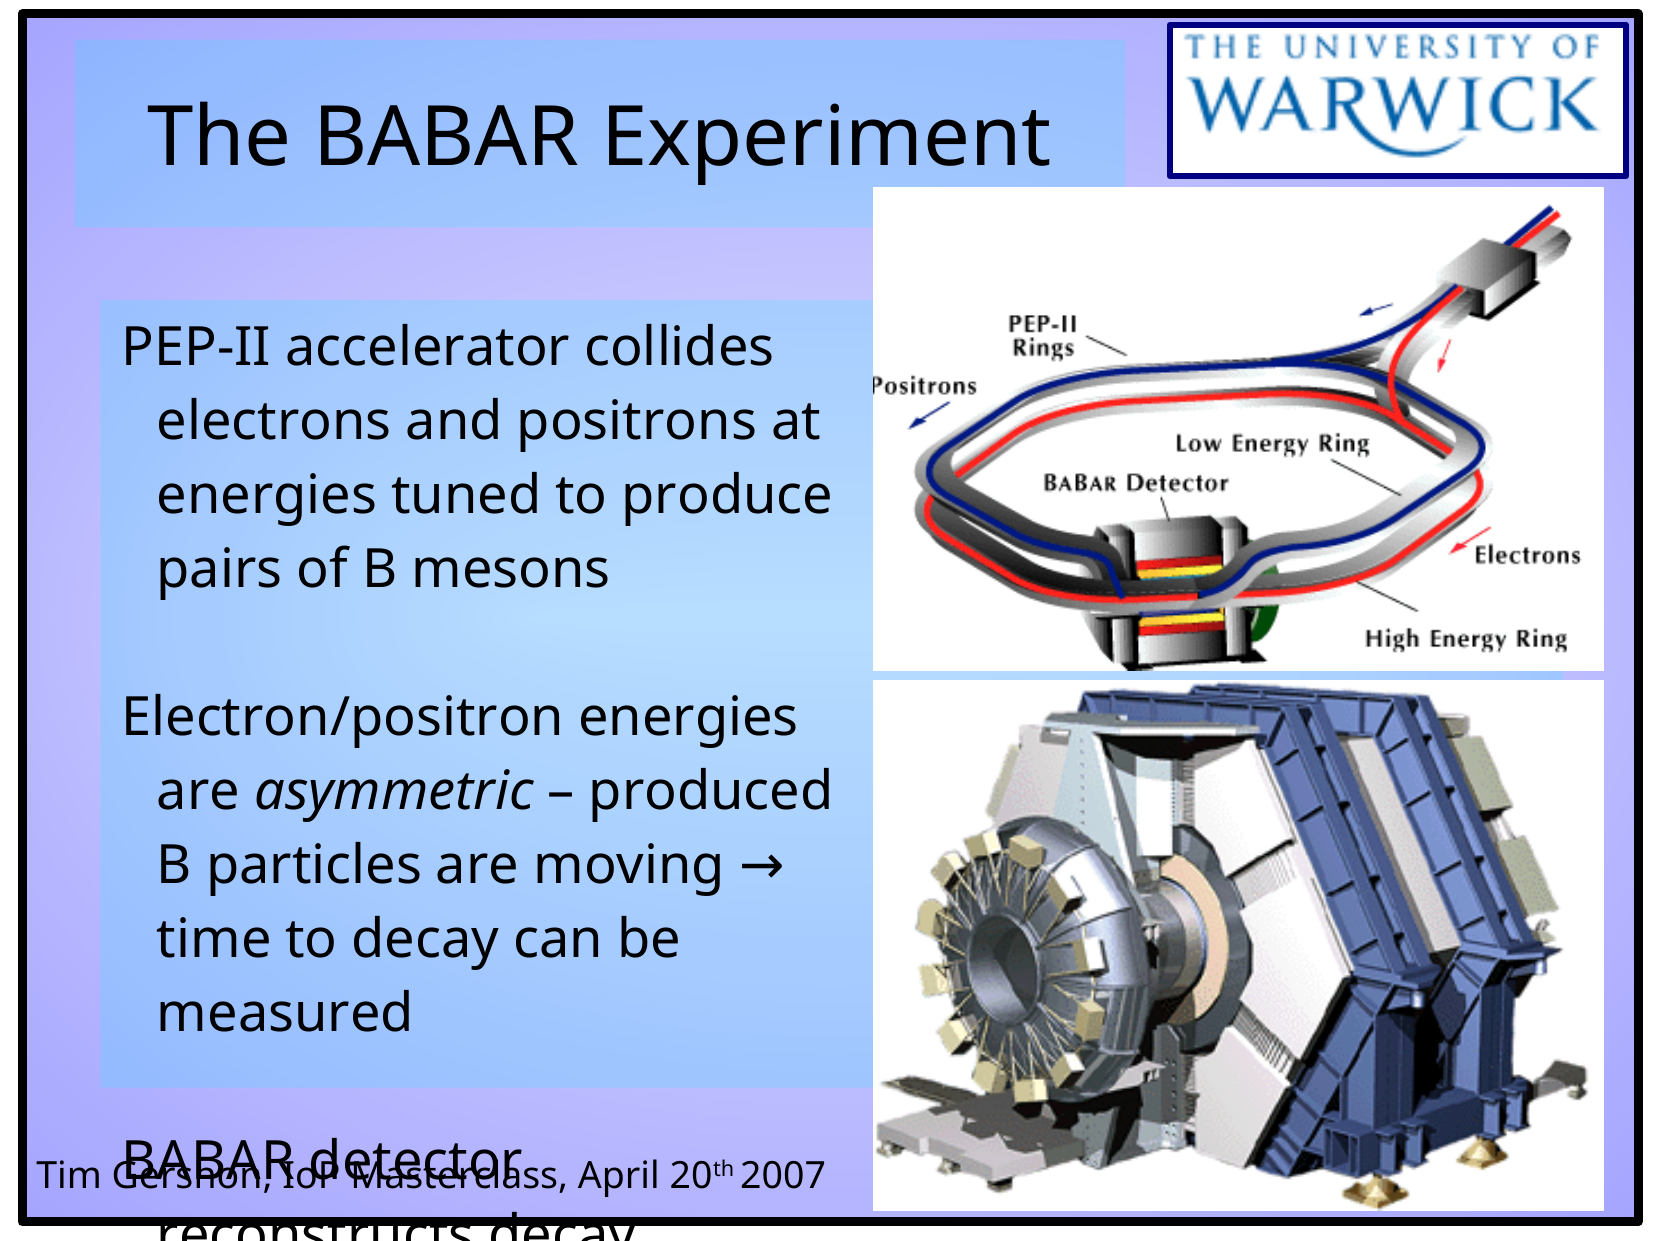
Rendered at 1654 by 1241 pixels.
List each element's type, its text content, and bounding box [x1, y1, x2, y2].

picture [1172, 27, 1623, 174]
text_box <number> [1604, 1125, 1613, 1201]
picture [873, 187, 1604, 671]
picture [873, 680, 1604, 1211]
text_box PEP-II accelerator collides electrons and positrons at energies tuned to produce pairs of B mesons Electron/positron energies are asymmetric – produced B particles are moving → time to decay can be measured BABAR detector reconstructs decay products of B mesons [71, 300, 863, 1105]
text_box The BABAR Experiment [75, 39, 1126, 228]
text_box [22, 13, 1639, 1222]
text_box Tim Gershon, IoP Masterclass, April 20th 2007 [37, 1136, 826, 1212]
